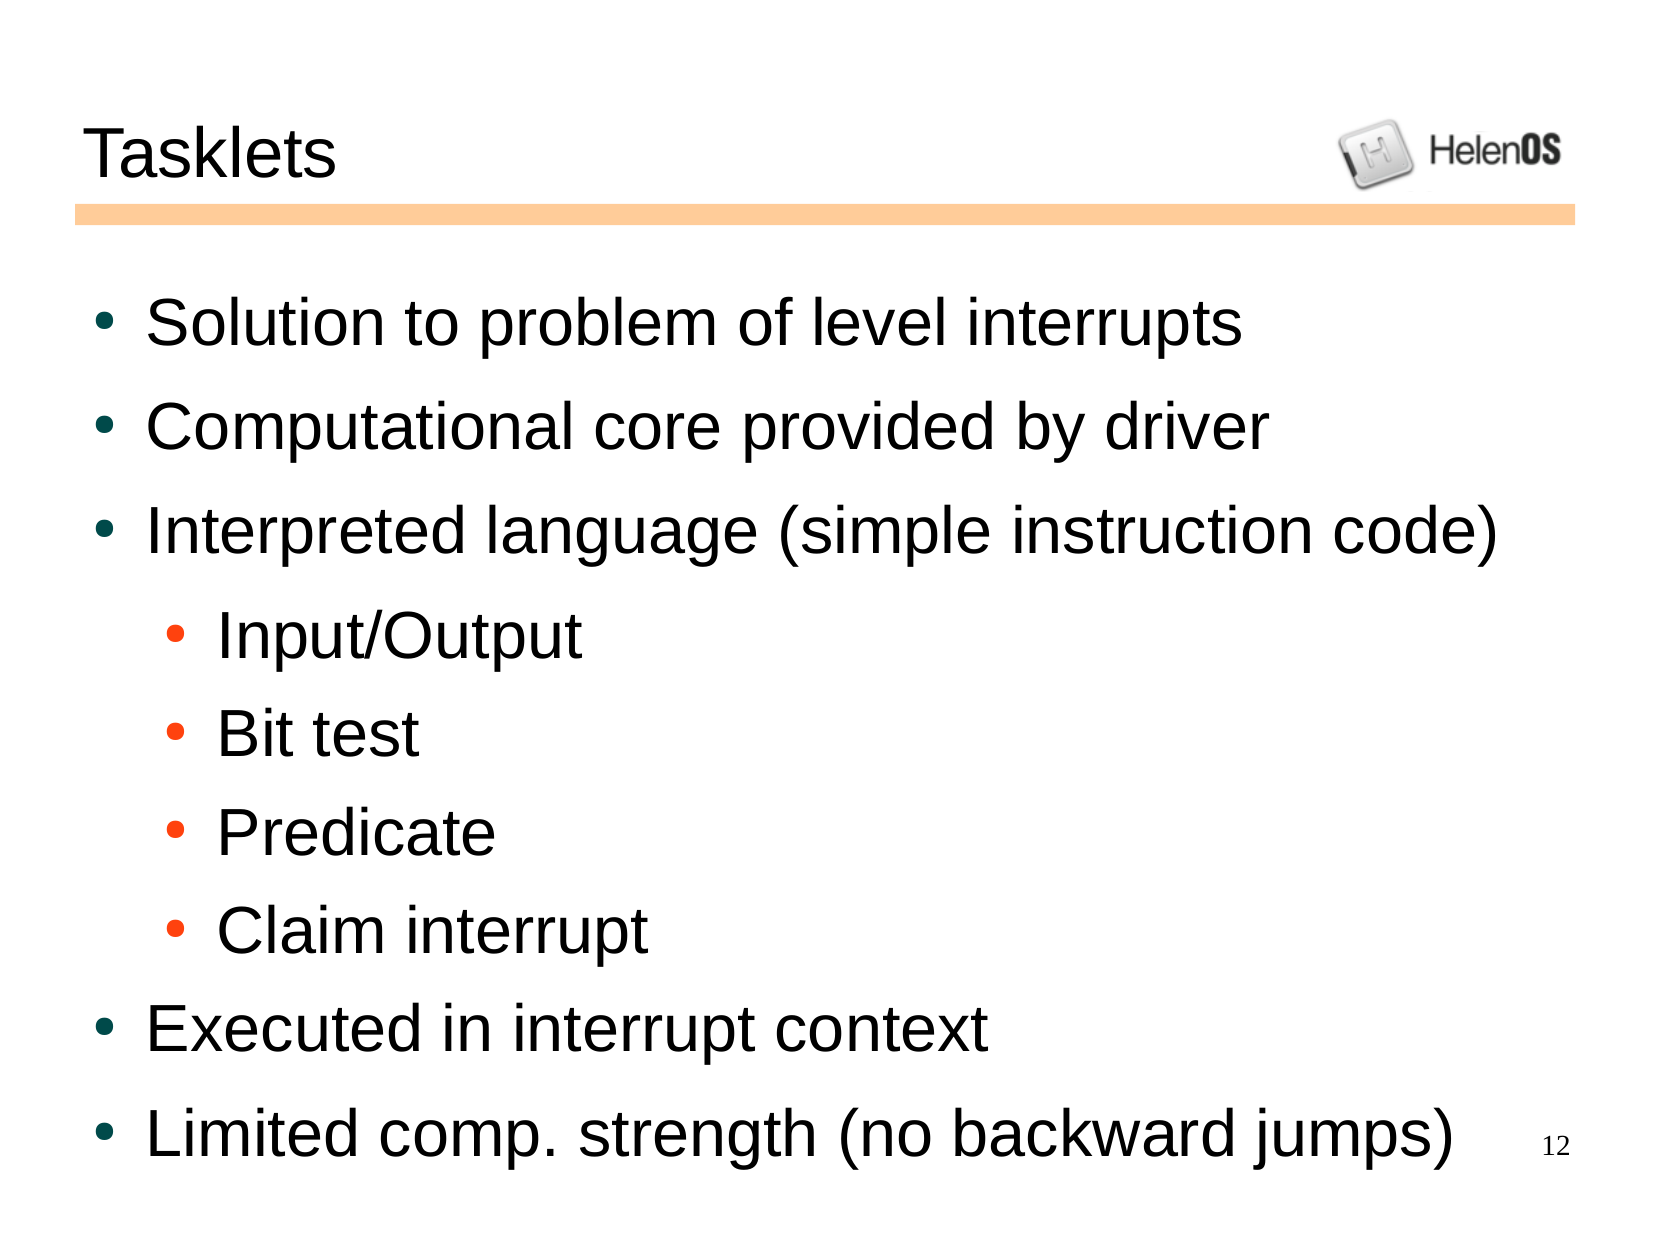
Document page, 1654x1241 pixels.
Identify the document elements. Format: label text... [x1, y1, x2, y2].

title Tasklets [82, 49, 1571, 257]
list Solution to problem of level interrupts Computational core provided by driver Interpreted language (simple instruction code) Input/Output Bit test Predicate Claim interrupt Executed in interrupt context Limited comp. strength (no backward jumps) [75, 285, 1564, 1241]
